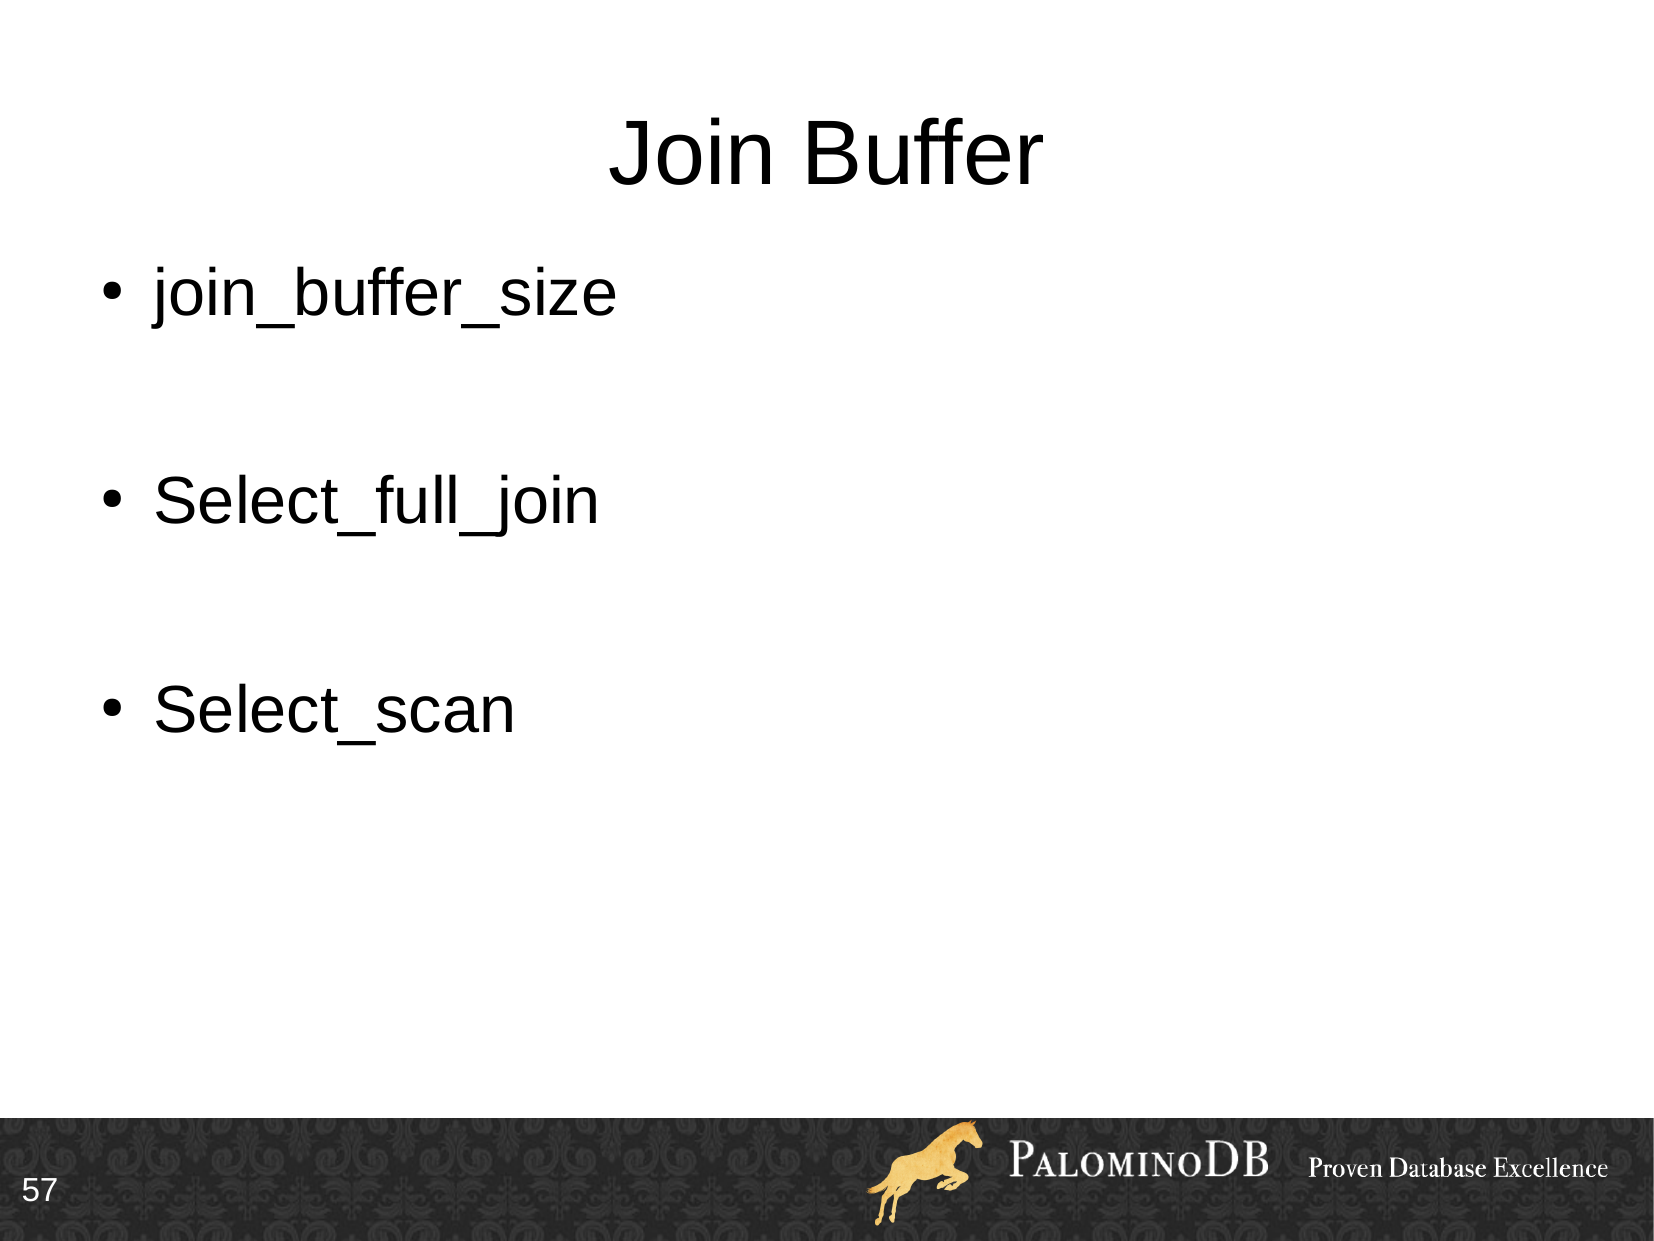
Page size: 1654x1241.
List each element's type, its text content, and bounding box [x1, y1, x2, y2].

list join_buffer_size Select_full_join Select_scan [82, 254, 1571, 1074]
picture [0, 1109, 1654, 1241]
title Join Buffer [82, 49, 1571, 254]
